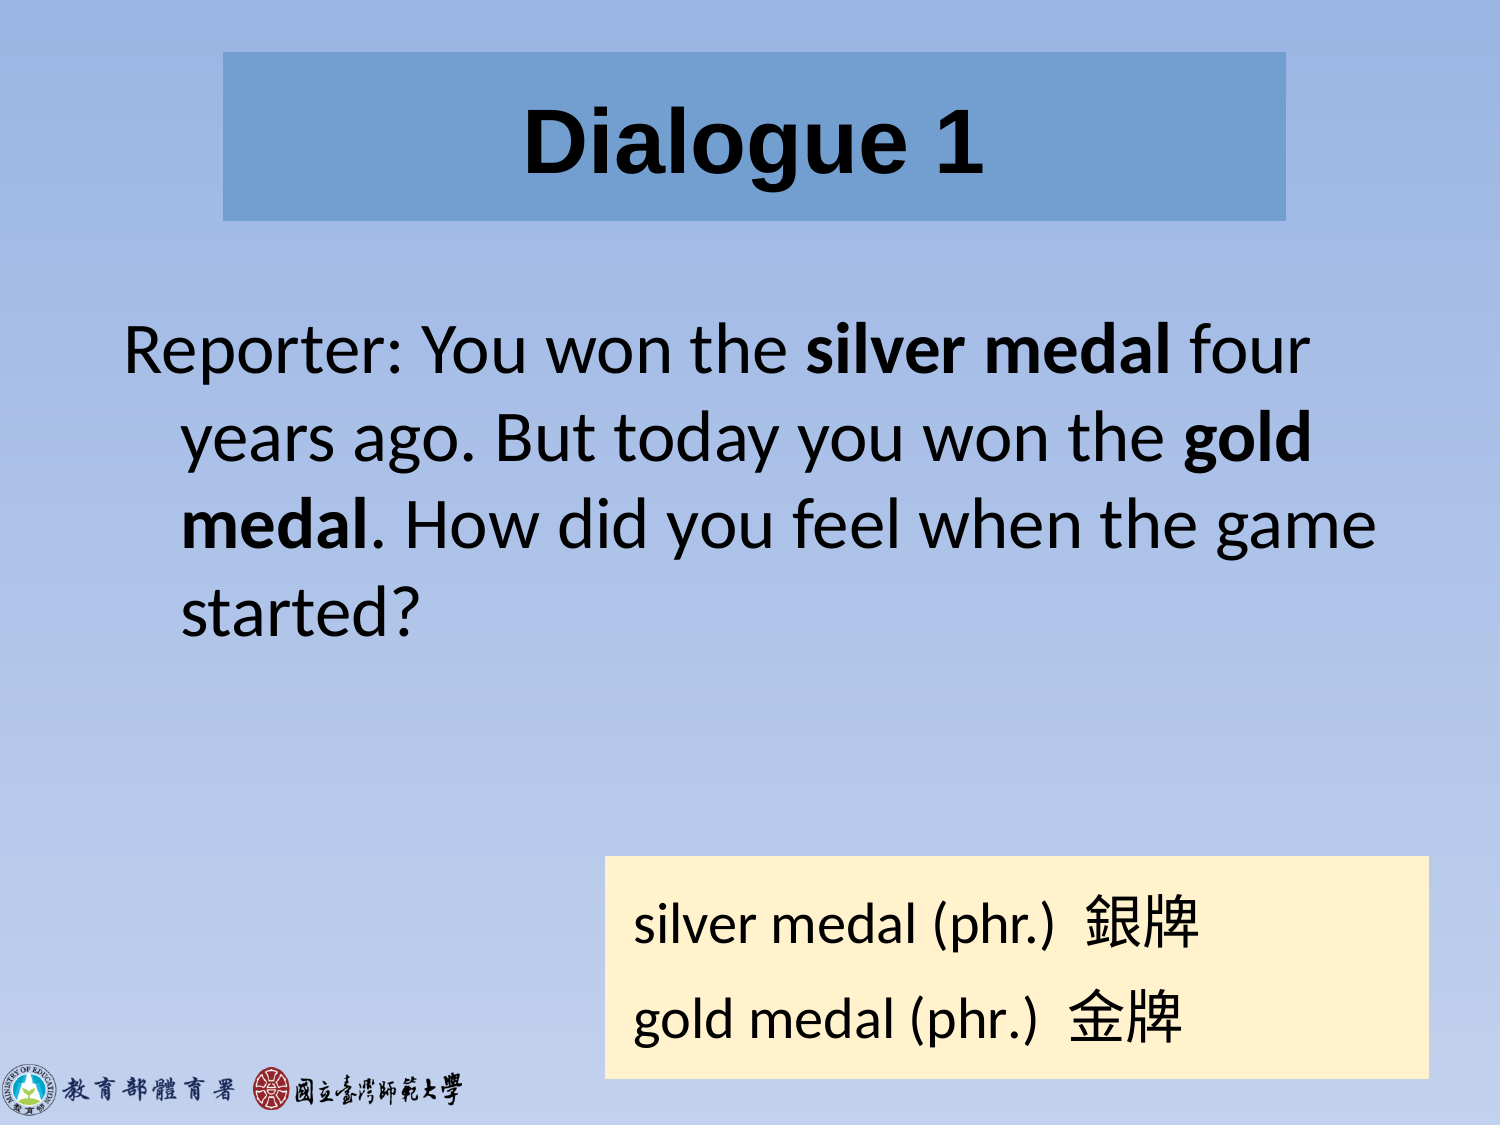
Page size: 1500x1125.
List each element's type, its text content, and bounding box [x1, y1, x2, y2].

title Dialogue 1 [79, 42, 1430, 231]
text_box silver medal (phr.) 銀牌 gold medal (phr.) 金牌 [605, 856, 1429, 1079]
list Reporter: You won the silver medal four years ago. But today you won the gold medal. How did you feel when the game started? [52, 293, 1480, 1050]
